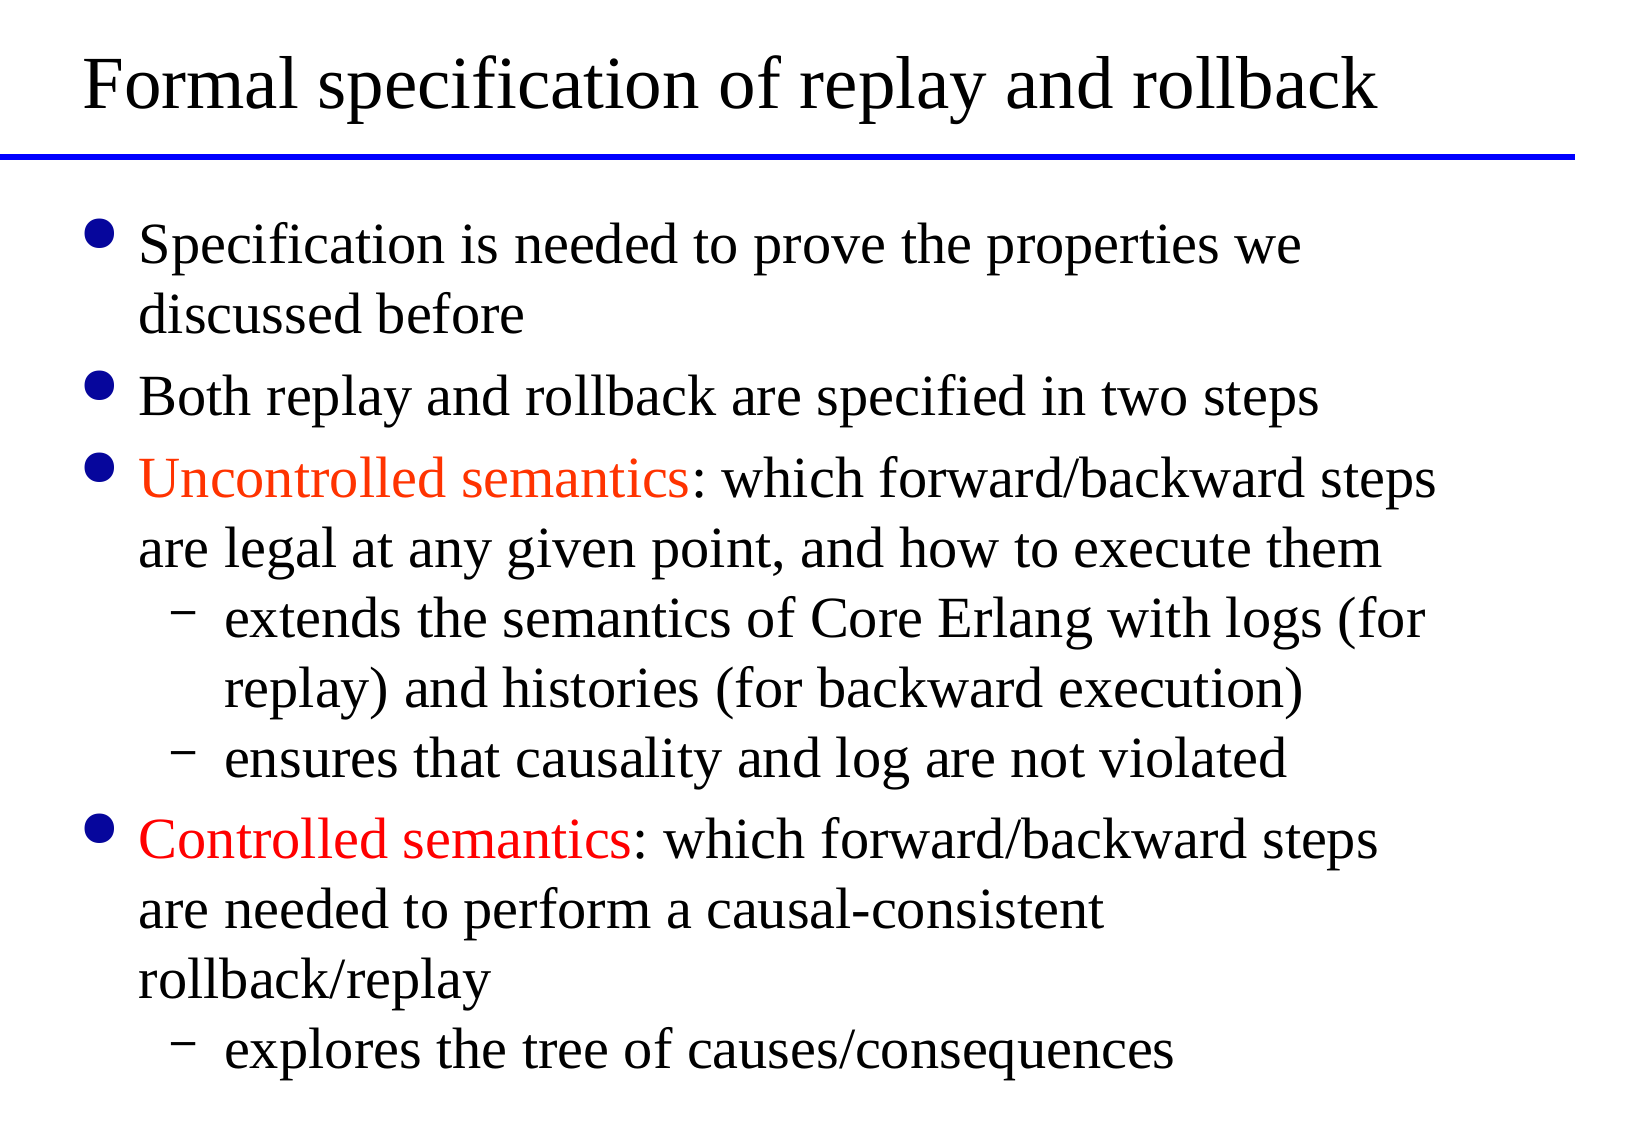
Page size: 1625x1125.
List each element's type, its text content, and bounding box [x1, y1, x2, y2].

title Formal specification of replay and rollback [67, 27, 1544, 131]
list Specification is needed to prove the properties we discussed before Both replay and rollback are specified in two steps Uncontrolled semantics: which forward/backward steps are legal at any given point, and how to execute them extends the semantics of Core Erlang with logs (for replay) and histories (for backward execution) ensures that causality and log are not violated Controlled semantics: which forward/backward steps are needed to perform a causal-consistent rollback/replay explores the tree of causes/consequences [67, 198, 1478, 1061]
